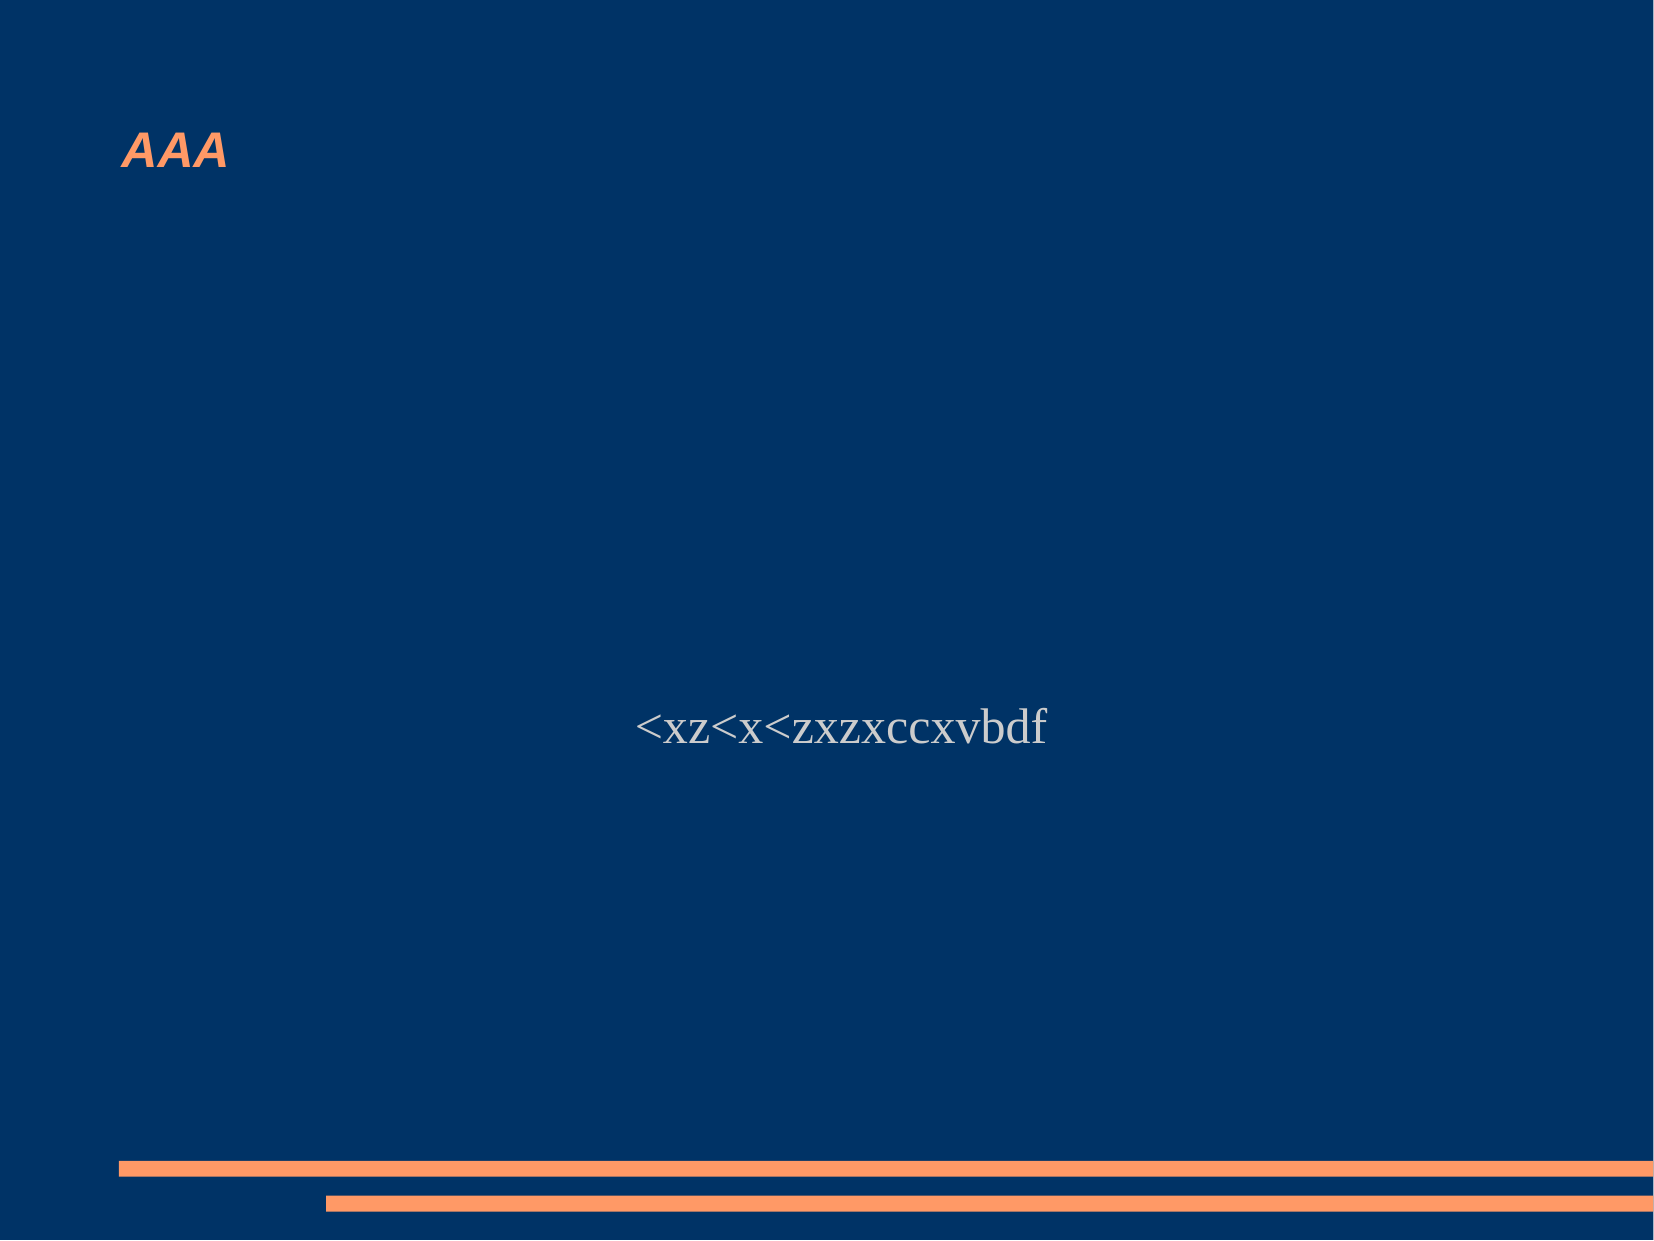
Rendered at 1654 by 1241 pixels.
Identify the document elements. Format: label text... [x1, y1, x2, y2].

subtitle <xz<x<zxzxccxvbdf [121, 322, 1561, 1132]
title AAA [121, 46, 1534, 254]
